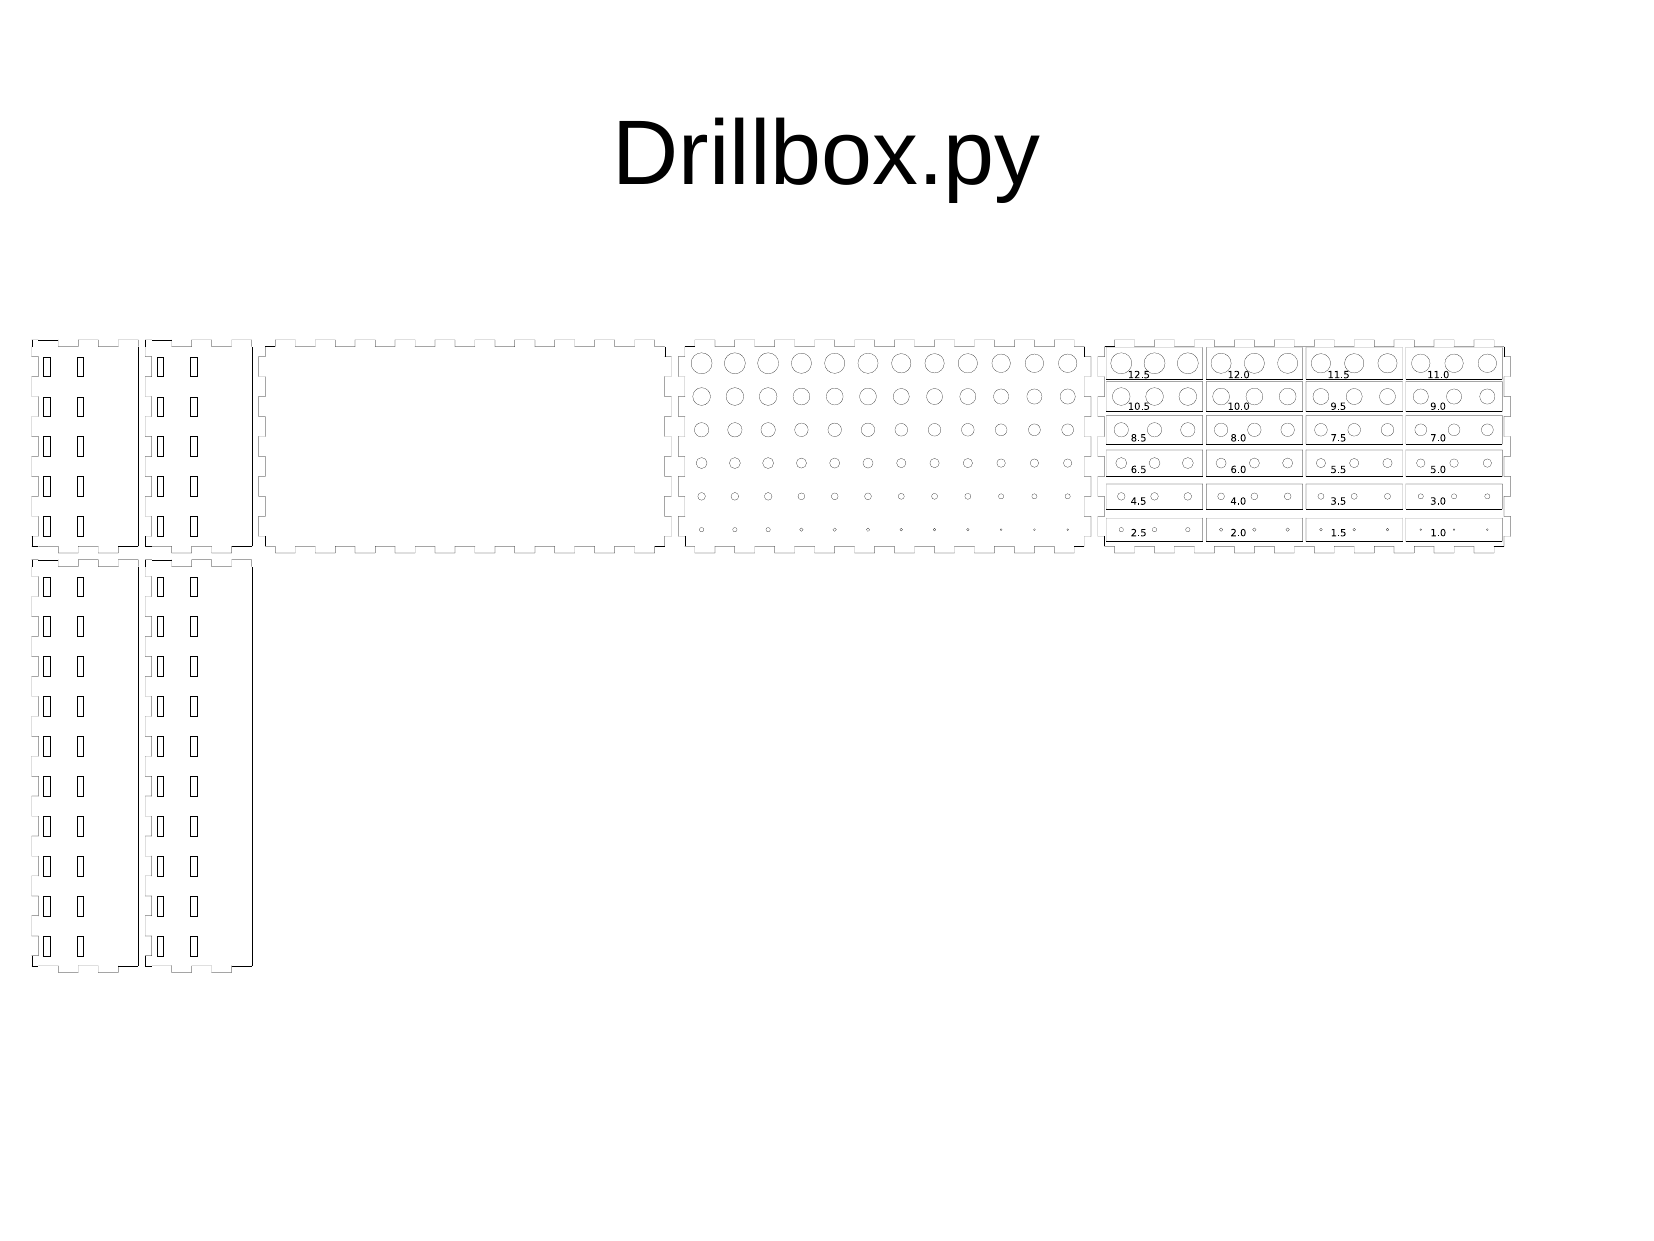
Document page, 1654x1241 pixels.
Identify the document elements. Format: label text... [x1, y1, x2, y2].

title Drillbox.py [82, 49, 1571, 257]
picture [21, 329, 1654, 996]
